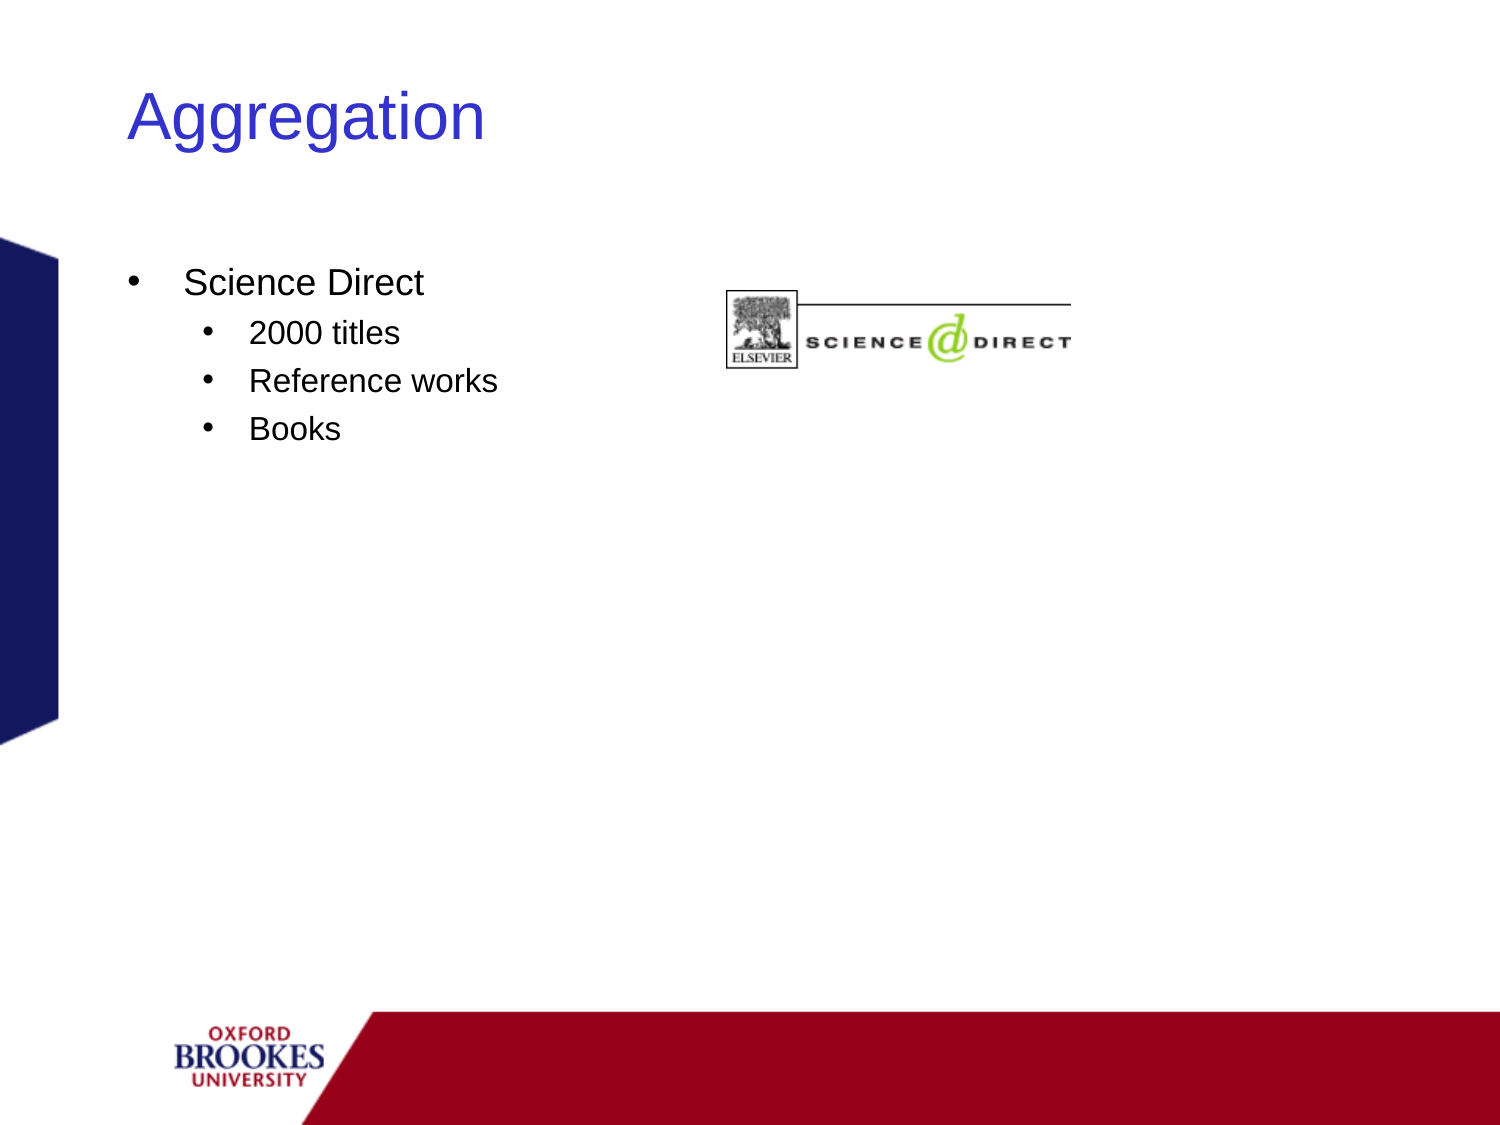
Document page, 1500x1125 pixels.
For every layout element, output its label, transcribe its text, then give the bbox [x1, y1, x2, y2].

title Aggregation [112, 56, 1388, 170]
list Science Direct 2000 titles Reference works Books [112, 249, 738, 1001]
picture [0, 0, 1500, 1125]
